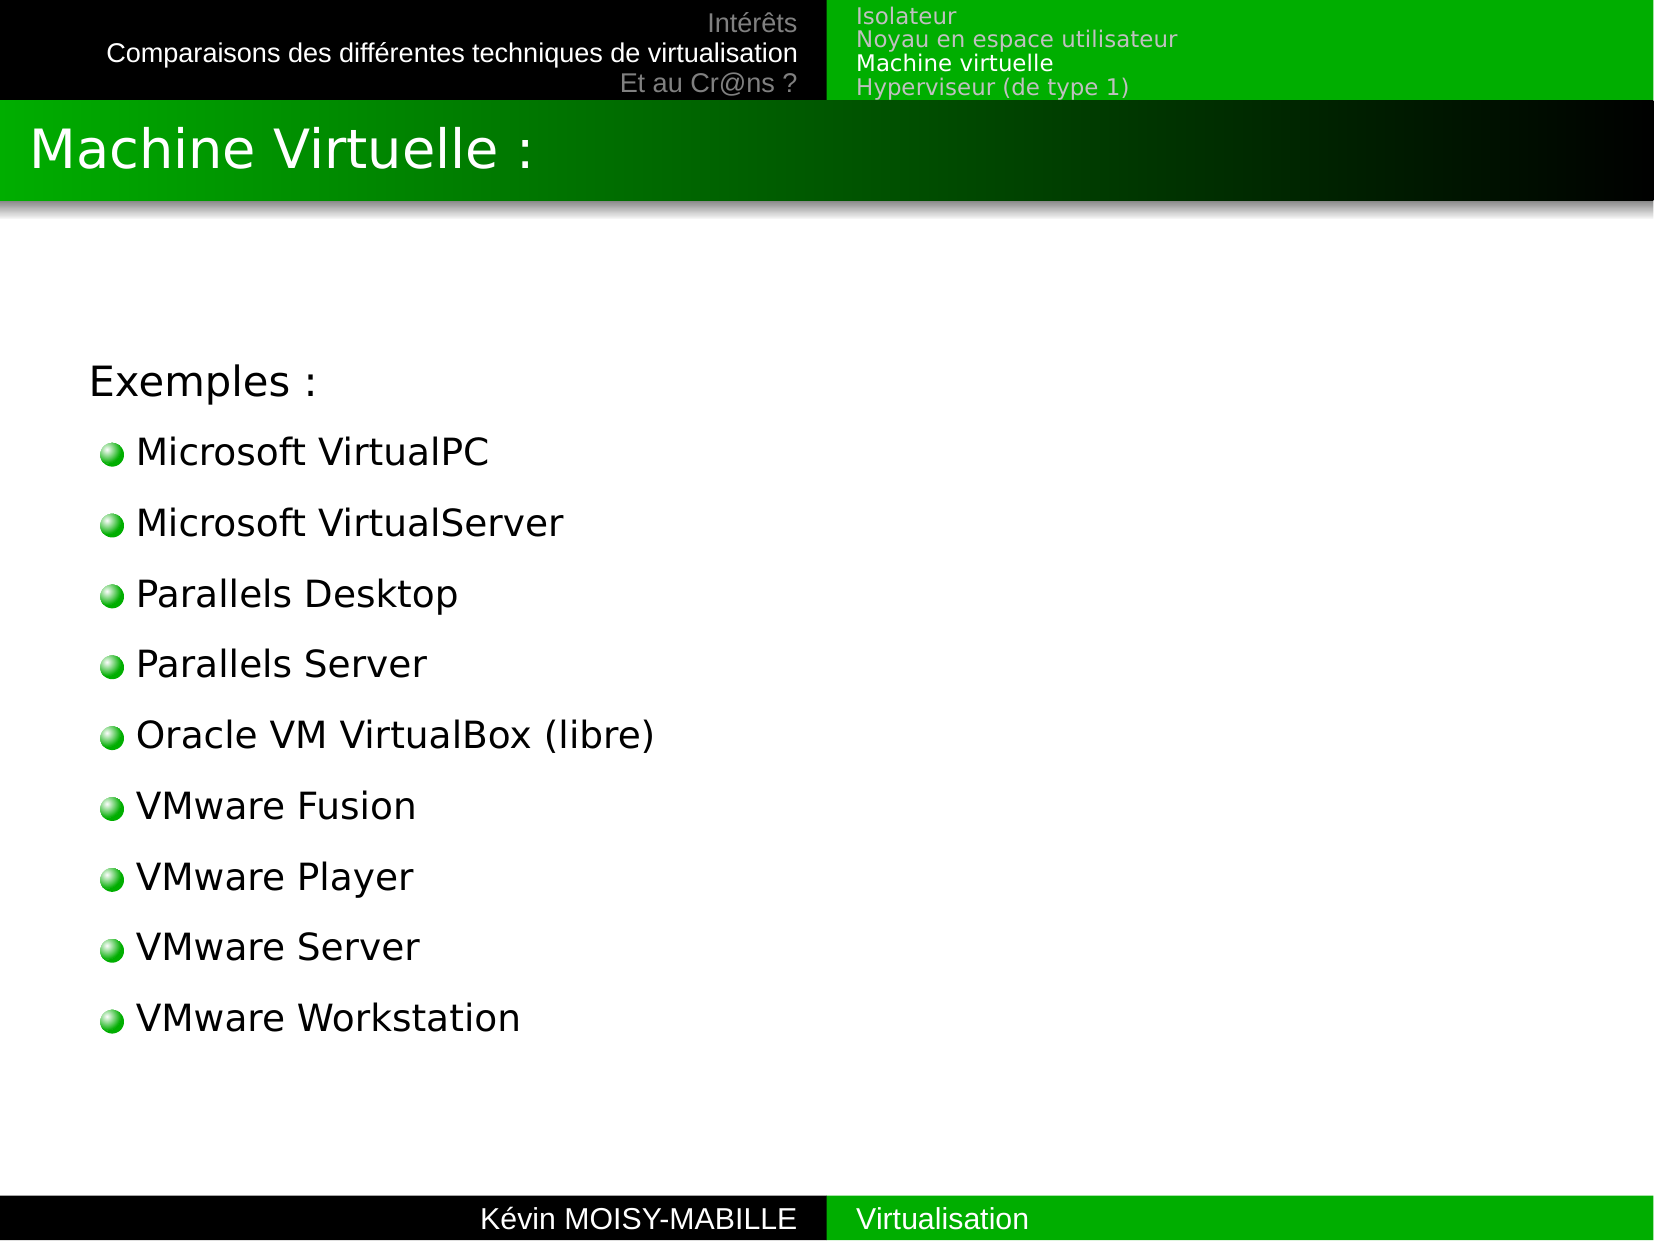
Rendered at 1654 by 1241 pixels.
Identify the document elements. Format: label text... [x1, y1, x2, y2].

text_box [0, 1195, 1654, 1241]
text_box [100, 797, 125, 821]
text_box [100, 726, 125, 751]
text_box [100, 1009, 125, 1034]
text_box [100, 442, 125, 467]
text_box [100, 655, 125, 680]
text_box [0, 0, 1654, 219]
text_box Exemples : [88, 357, 562, 420]
text_box Kévin MOISY-MABILLE [0, 1202, 798, 1238]
text_box Isolateur Noyau en espace utilisateur Machine virtuelle Hyperviseur (de type 1) [856, 5, 1625, 101]
text_box [100, 513, 125, 538]
text_box Machine Virtuelle : [29, 118, 1654, 184]
text_box [100, 868, 125, 892]
text_box [100, 584, 125, 609]
text_box Virtualisation [856, 1202, 1654, 1238]
text_box Microsoft VirtualPC Microsoft VirtualServer Parallels Desktop Parallels Server Oracle VM VirtualBox (libre) VMware Fusion VMware Player VMware Server VMware Workstation [135, 431, 1630, 1113]
text_box Intérêts Comparaisons des différentes techniques de virtualisation Et au Cr@ns ? [0, 7, 798, 99]
text_box [100, 939, 125, 963]
